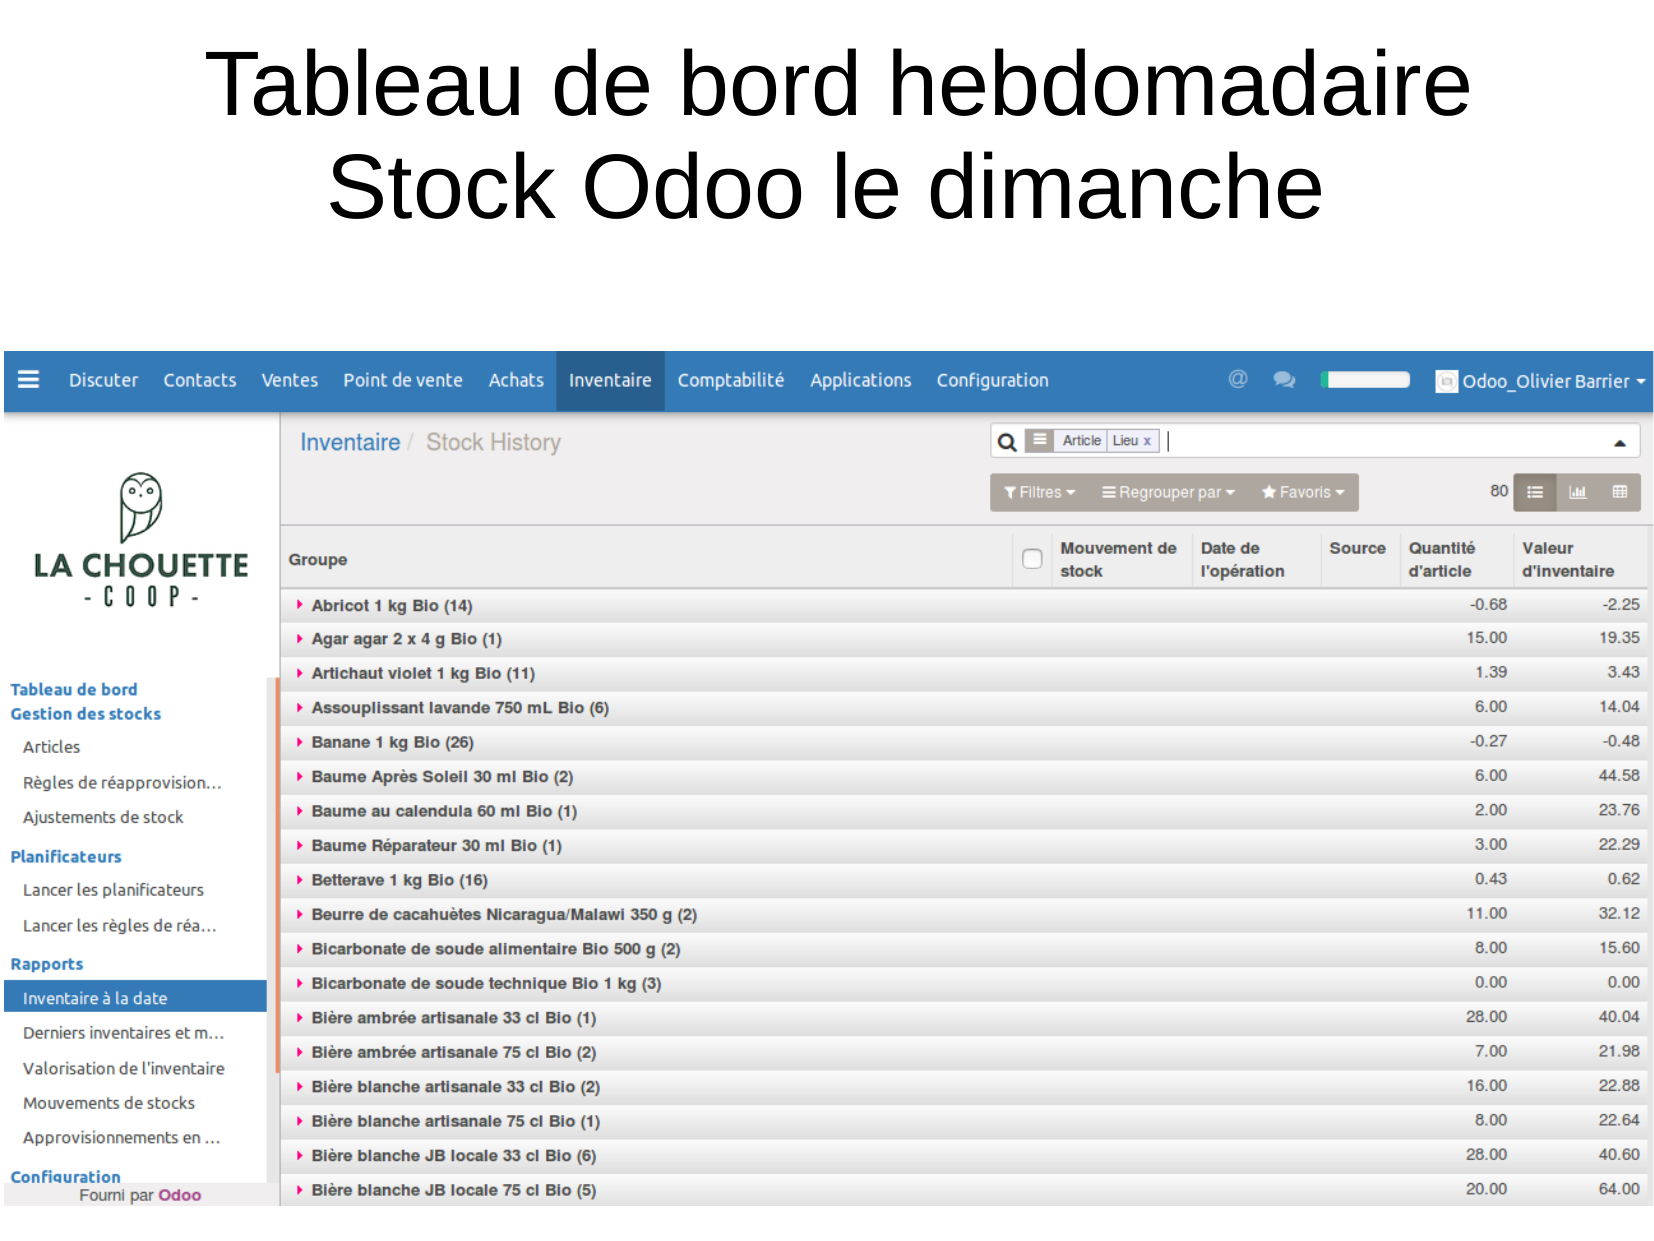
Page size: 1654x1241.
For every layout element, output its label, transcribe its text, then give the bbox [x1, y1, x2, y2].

title Tableau de bord hebdomadaire Stock Odoo le dimanche [82, 31, 1571, 239]
picture [4, 351, 1654, 1207]
